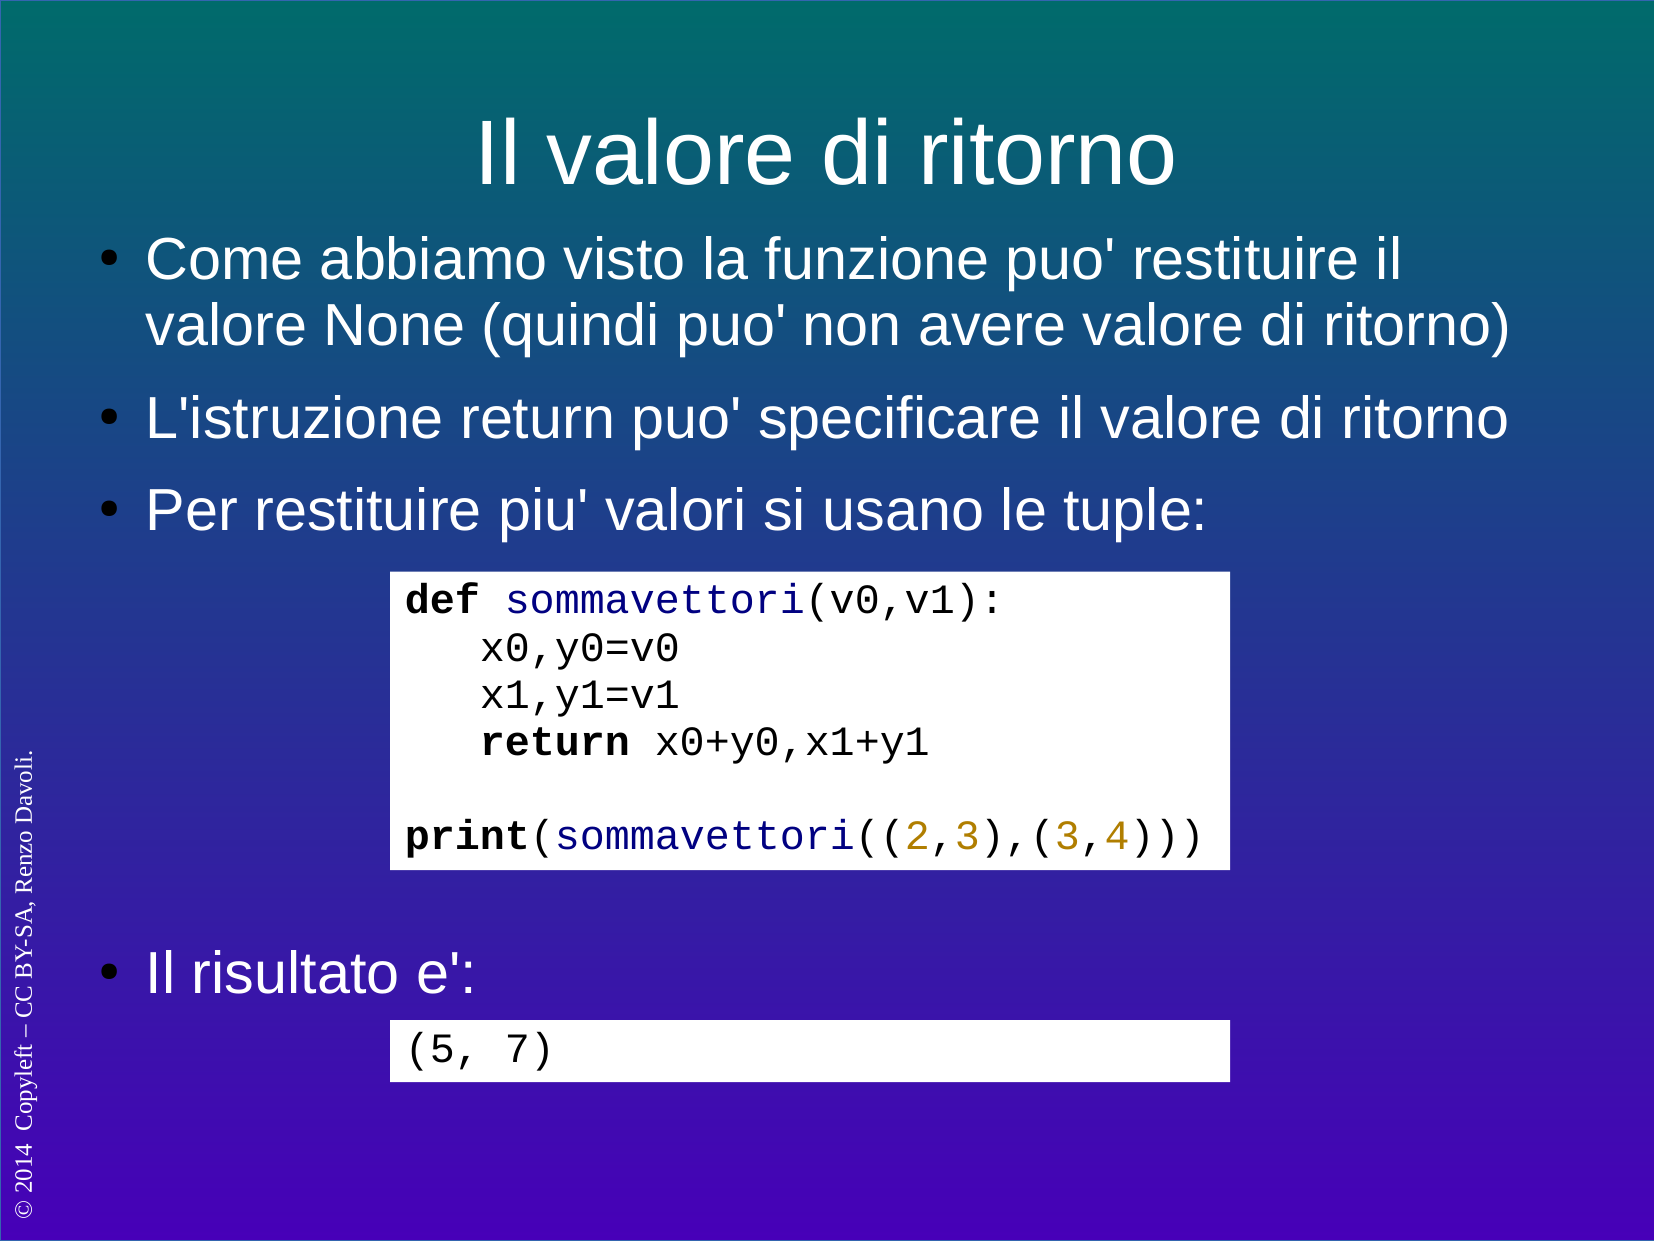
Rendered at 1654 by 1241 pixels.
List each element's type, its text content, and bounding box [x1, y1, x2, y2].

list Come abbiamo visto la funzione puo' restituire il valore None (quindi puo' non avere valore di ritorno) L'istruzione return puo' specificare il valore di ritorno Per restituire piu' valori si usano le tuple: Il risultato e': [82, 225, 1571, 1021]
text_box def sommavettori(v0,v1): x0,y0=v0 x1,y1=v1 return x0+y0,x1+y1 print(sommavettori((2,3),(3,4))) [390, 571, 1231, 871]
title Il valore di ritorno [82, 49, 1571, 225]
text_box (5, 7) [390, 1020, 1231, 1083]
